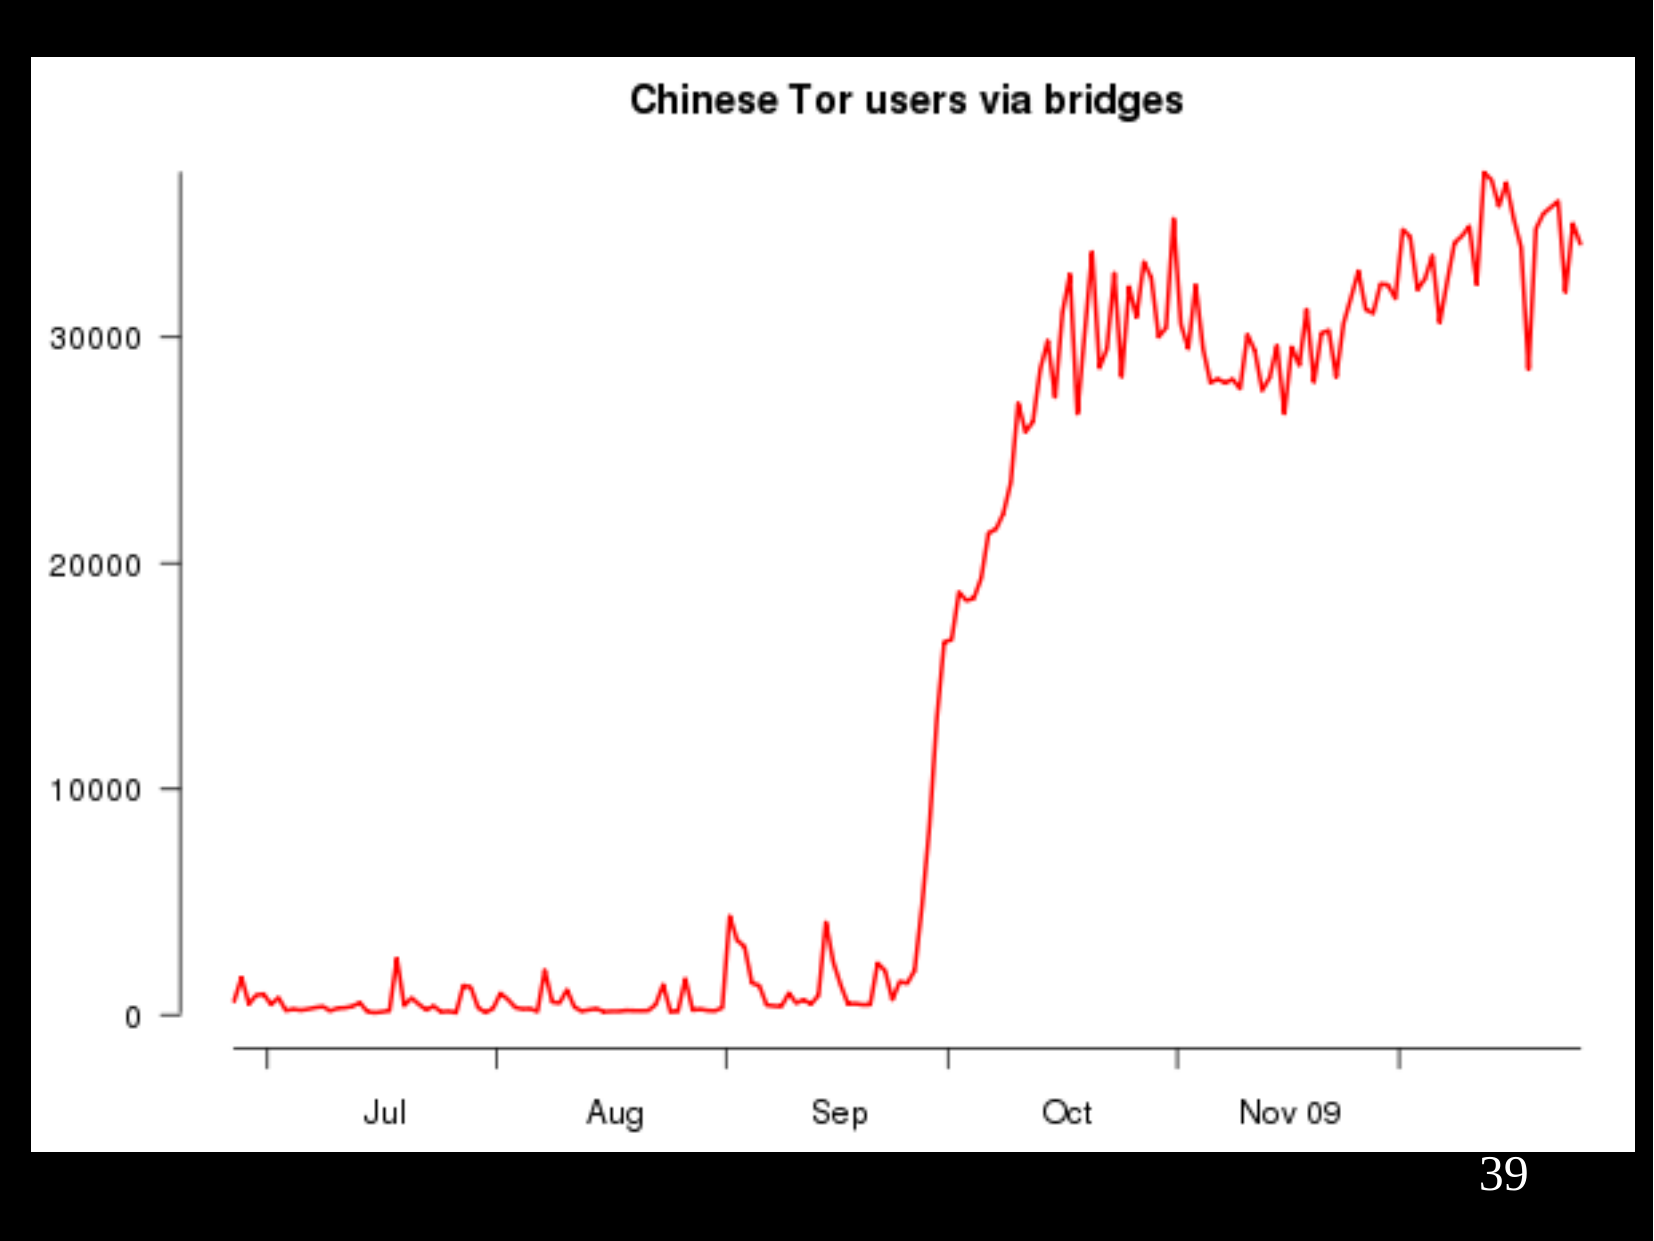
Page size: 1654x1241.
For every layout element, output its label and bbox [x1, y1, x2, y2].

picture [31, 57, 1635, 1152]
